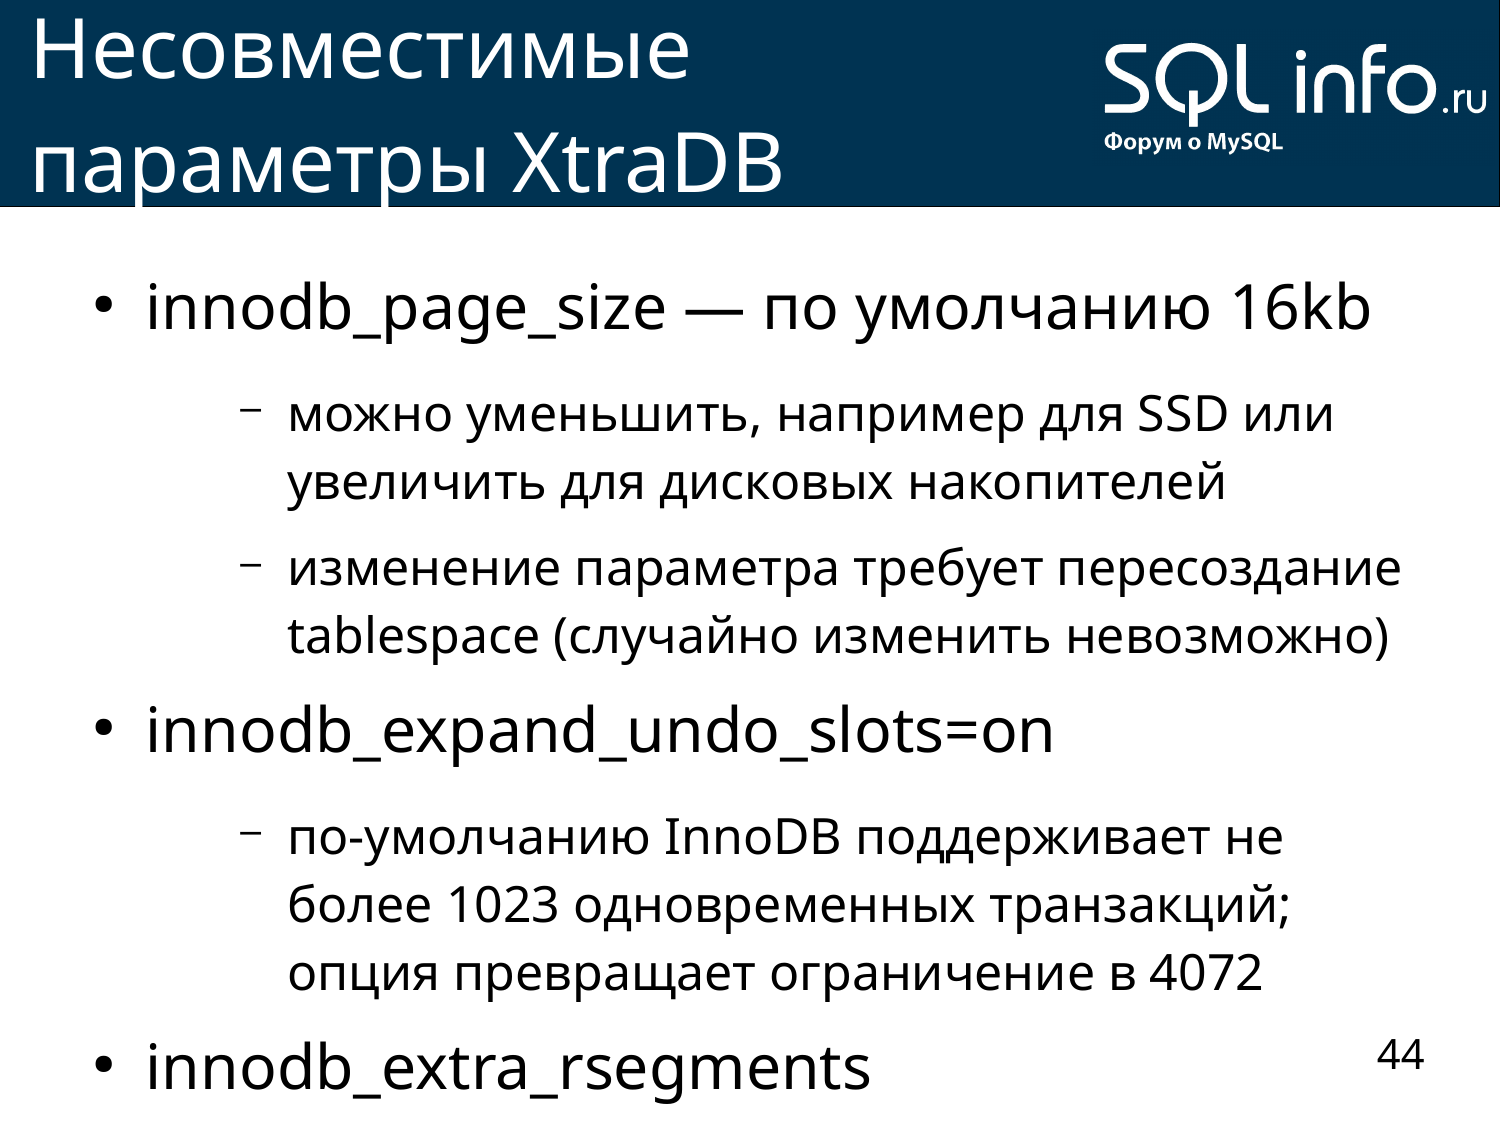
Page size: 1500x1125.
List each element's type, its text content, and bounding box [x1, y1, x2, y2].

title Несовместимые параметры XtraDB [29, 0, 1093, 207]
list innodb_page_size — по умолчанию 16kb можно уменьшить, например для SSD или увеличить для дисковых накопителей изменение параметра требует пересоздание tablespace (случайно изменить невозможно) innodb_expand_undo_slots=on по-умолчанию InnoDB поддерживает не более 1023 одновременных транзакций; опция превращает ограничение в 4072 innodb_extra_rsegments увеличение количества сегментов отката [75, 263, 1425, 1093]
picture [1093, 29, 1495, 166]
